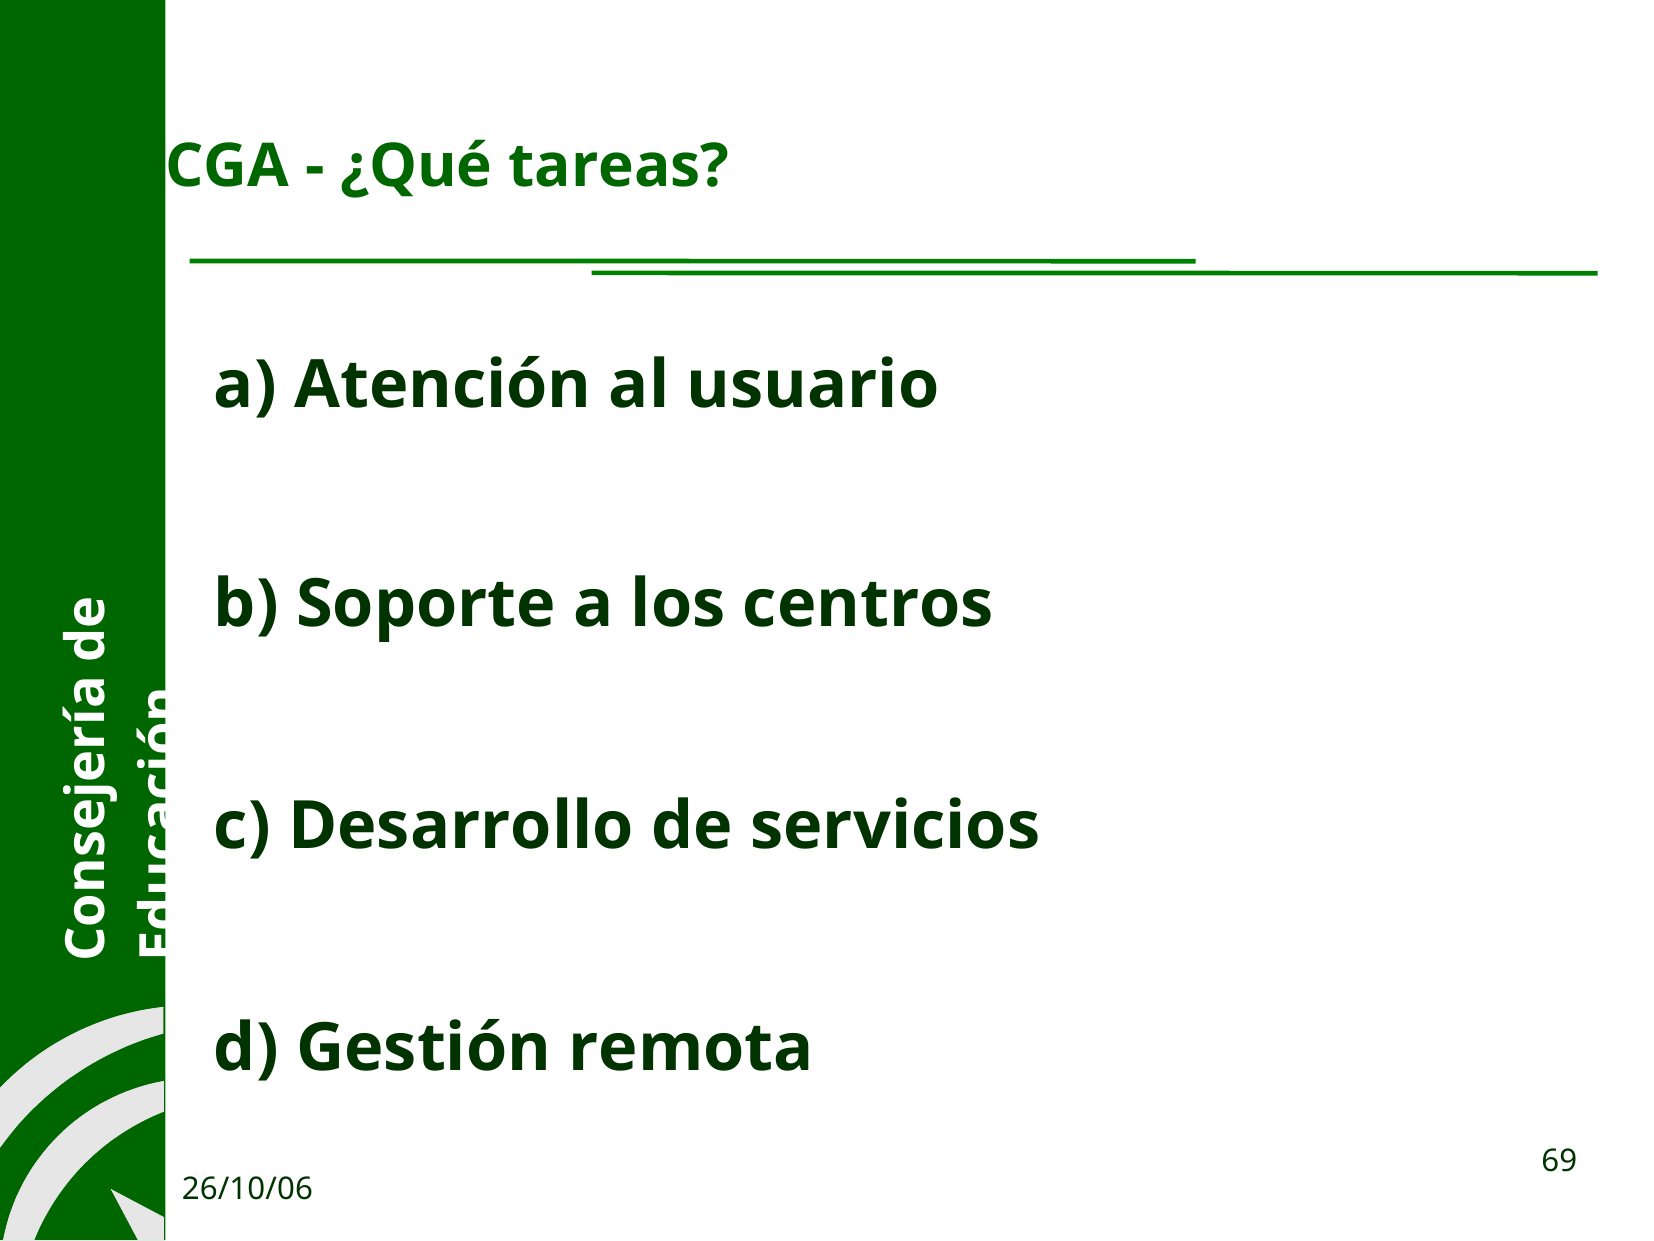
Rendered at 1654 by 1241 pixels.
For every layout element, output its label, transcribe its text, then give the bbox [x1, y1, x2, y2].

title CGA - ¿Qué tareas? [165, 53, 1654, 261]
list a) Atención al usuario b) Soporte a los centros c) Desarrollo de servicios d) Gestión remota [188, 336, 1300, 1113]
